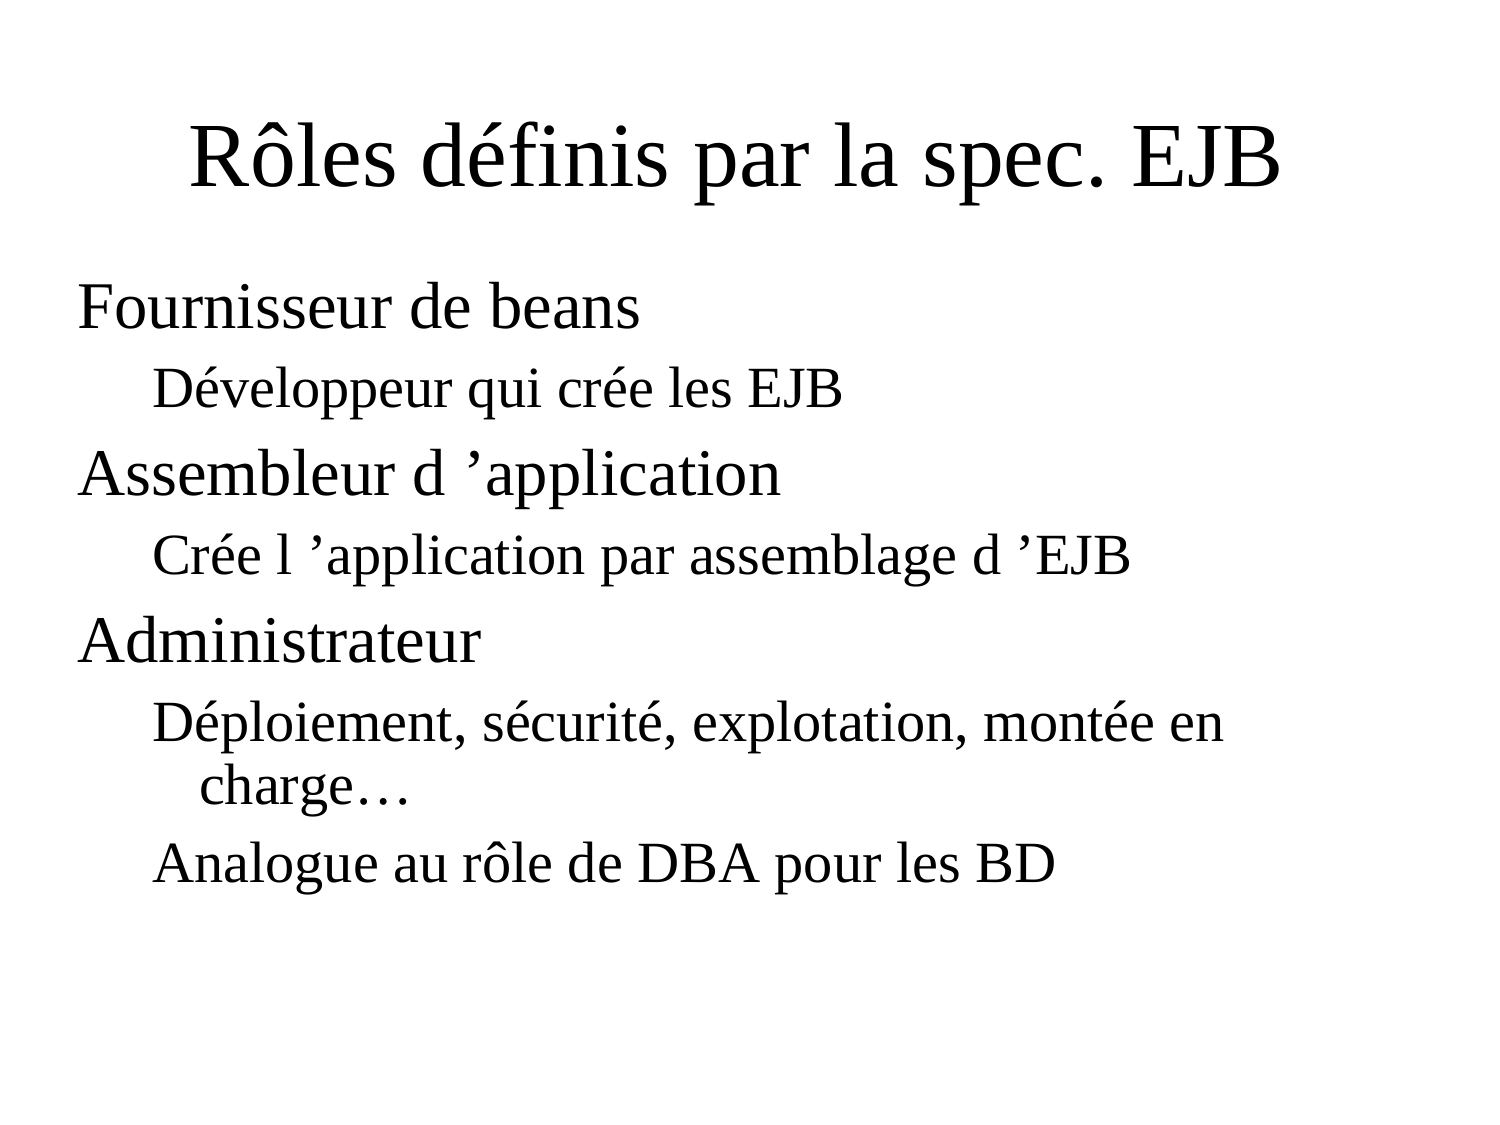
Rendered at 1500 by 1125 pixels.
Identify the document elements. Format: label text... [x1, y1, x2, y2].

list Fournisseur de beans Développeur qui crée les EJB Assembleur d ’application Crée l ’application par assemblage d ’EJB Administrateur Déploiement, sécurité, explotation, montée en charge… Analogue au rôle de DBA pour les BD [62, 262, 1426, 1026]
title Rôles définis par la spec. EJB [99, 62, 1375, 250]
